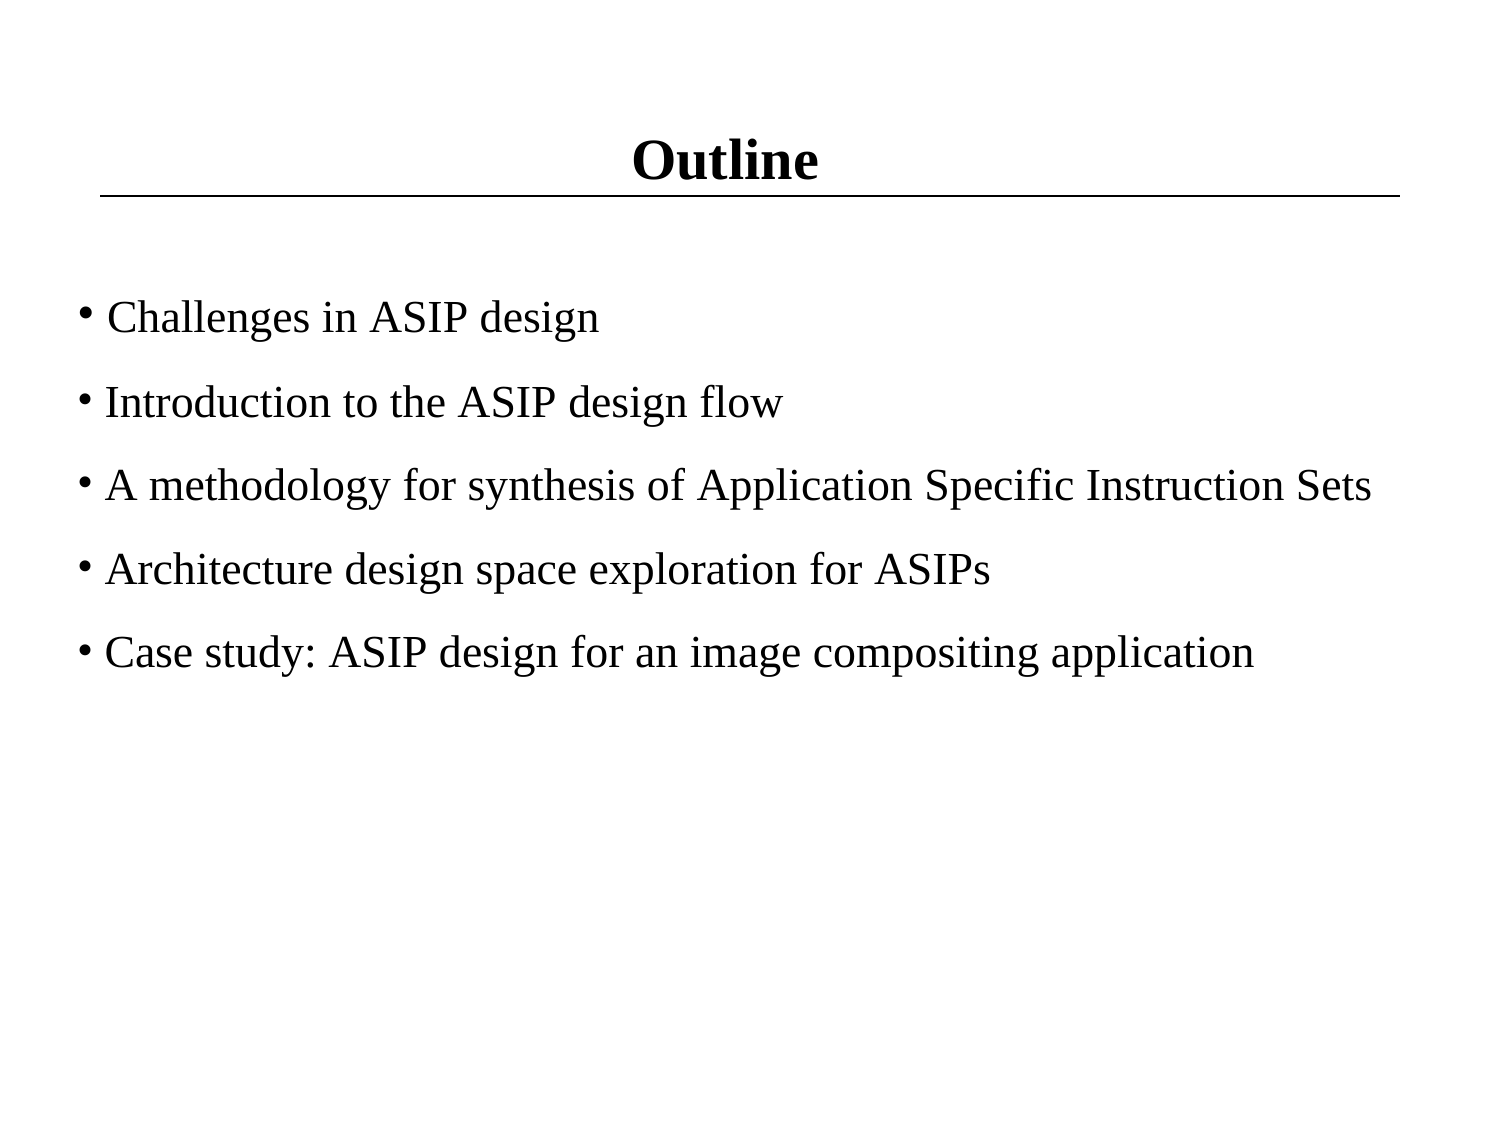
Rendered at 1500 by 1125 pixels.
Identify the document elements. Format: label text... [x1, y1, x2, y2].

text_box Outline [100, 113, 1351, 214]
text_box Challenges in ASIP design Introduction to the ASIP design flow A methodology for synthesis of Application Specific Instruction Sets Architecture design space exploration for ASIPs Case study: ASIP design for an image compositing application [62, 274, 1450, 685]
